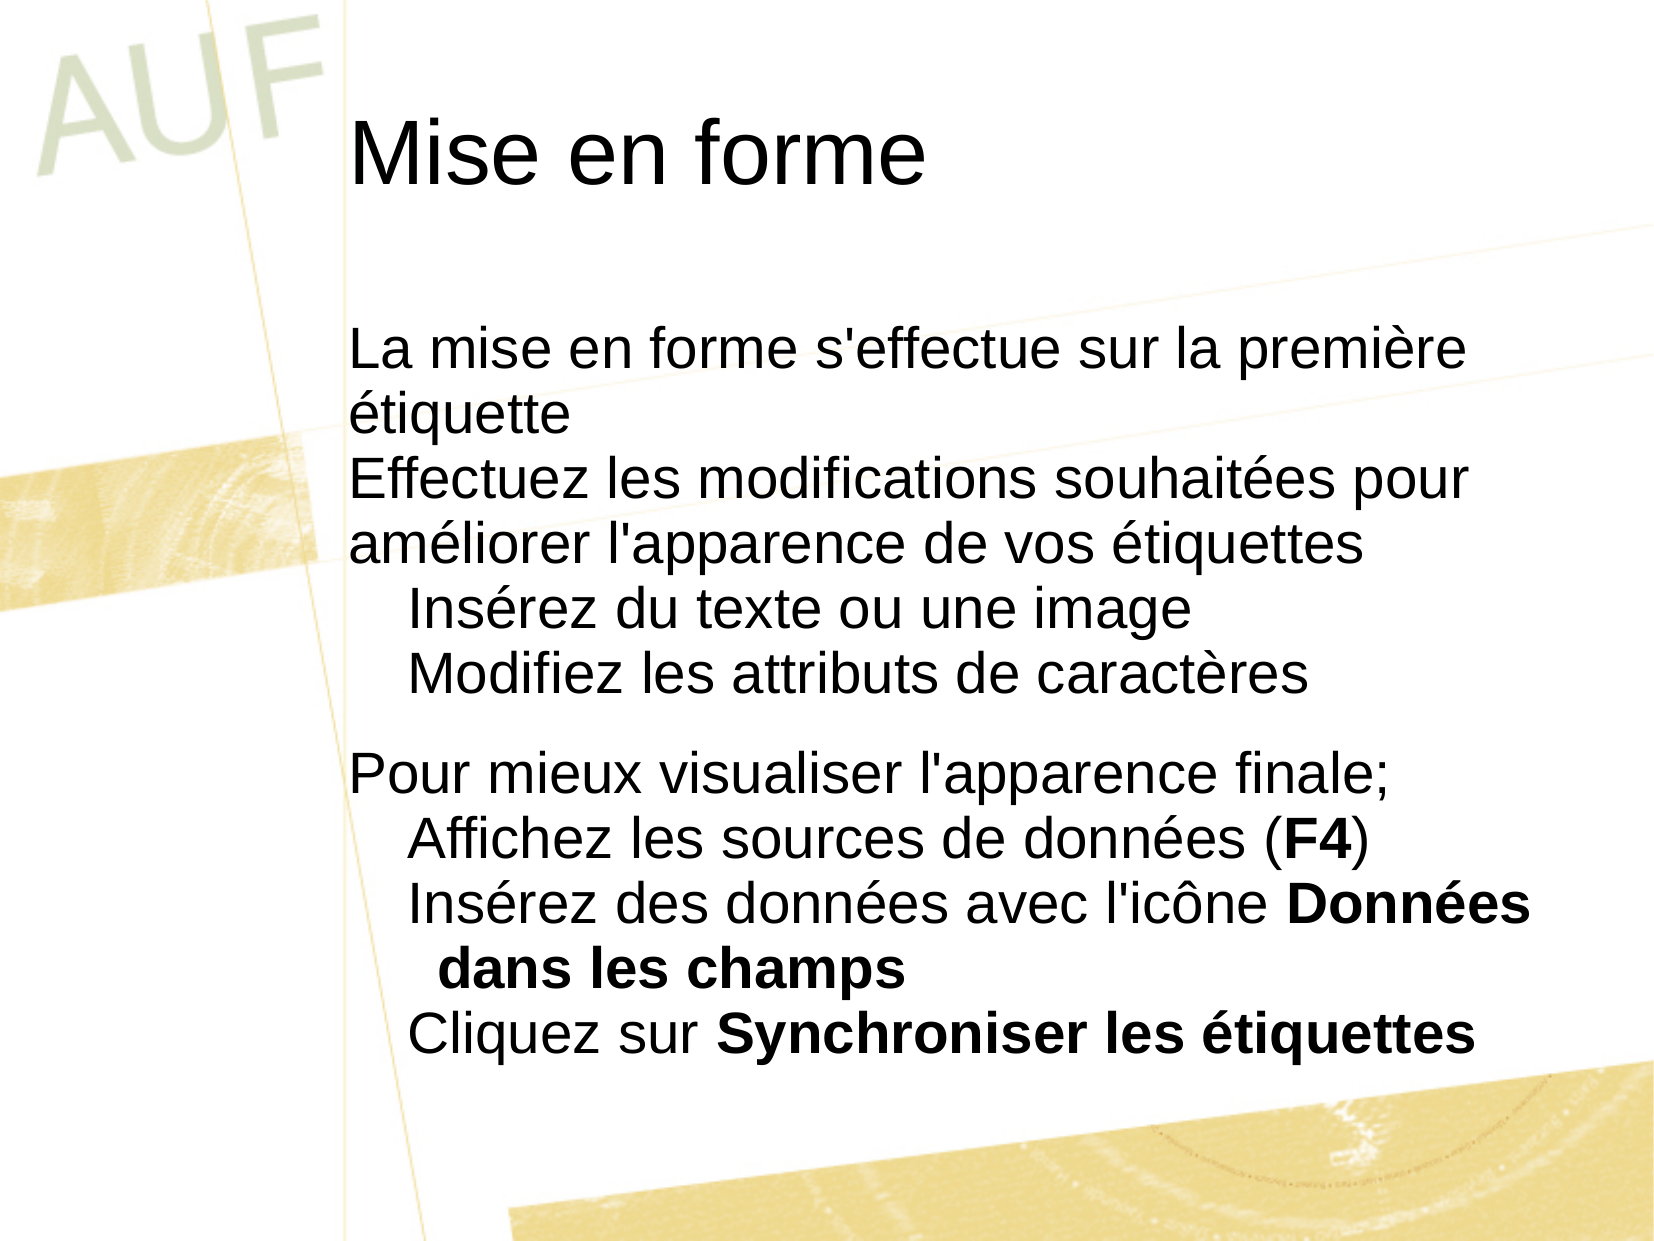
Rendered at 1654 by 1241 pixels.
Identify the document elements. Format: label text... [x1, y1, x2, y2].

subtitle La mise en forme s'effectue sur la première étiquette Effectuez les modifications souhaitées pour améliorer l'apparence de vos étiquettes Insérez du texte ou une image Modifiez les attributs de caractères Pour mieux visualiser l'apparence finale; Affichez les sources de données (F4) Insérez des données avec l'icône Données dans les champs Cliquez sur Synchroniser les étiquettes [82, 304, 1571, 1152]
picture [0, 0, 1654, 1241]
title Mise en forme [82, 56, 1571, 250]
